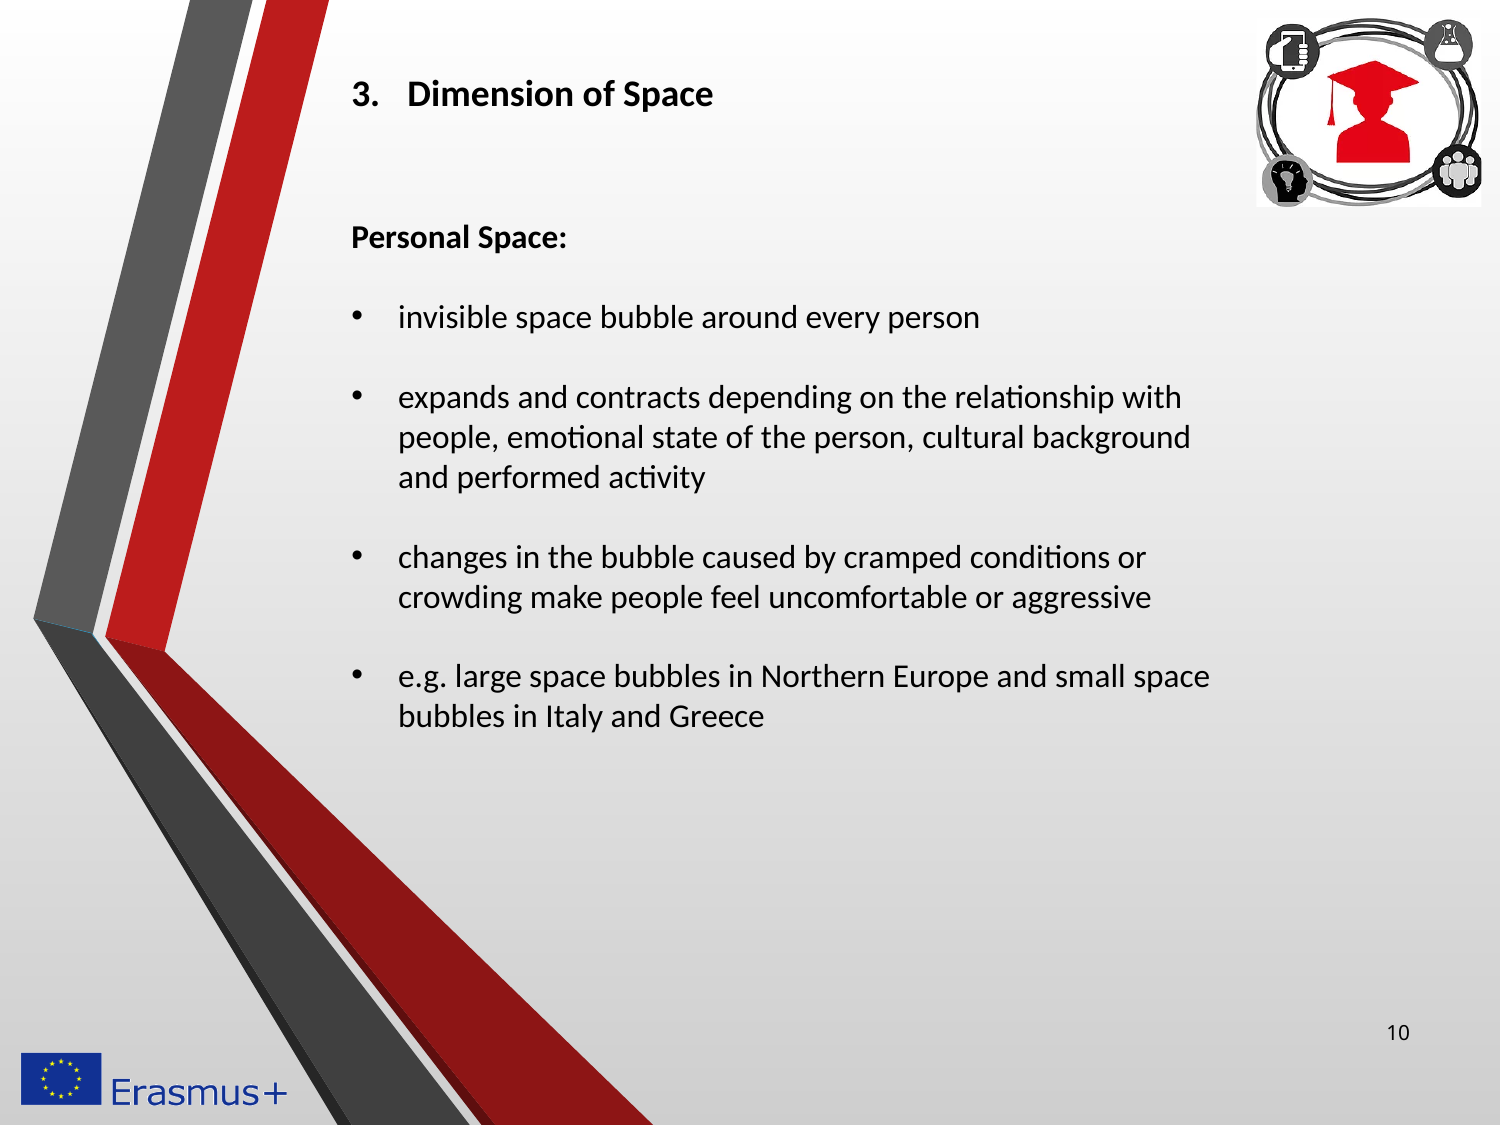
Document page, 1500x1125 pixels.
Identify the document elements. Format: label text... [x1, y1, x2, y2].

picture [5, 1037, 302, 1120]
picture [1256, 18, 1482, 207]
chart [1257, 19, 1483, 209]
text_box Dimension of Space [336, 61, 1247, 122]
slide_number <numer> [1357, 1003, 1425, 1064]
text_box Personal Space: invisible space bubble around every person expands and contracts depending on the relationship with people, emotional state of the person, cultural background and performed activity changes in the bubble caused by cramped conditions or crowding make people feel uncomfortable or aggressive e.g. large space bubbles in Northern Europe and small space bubbles in Italy and Greece [336, 208, 1258, 742]
